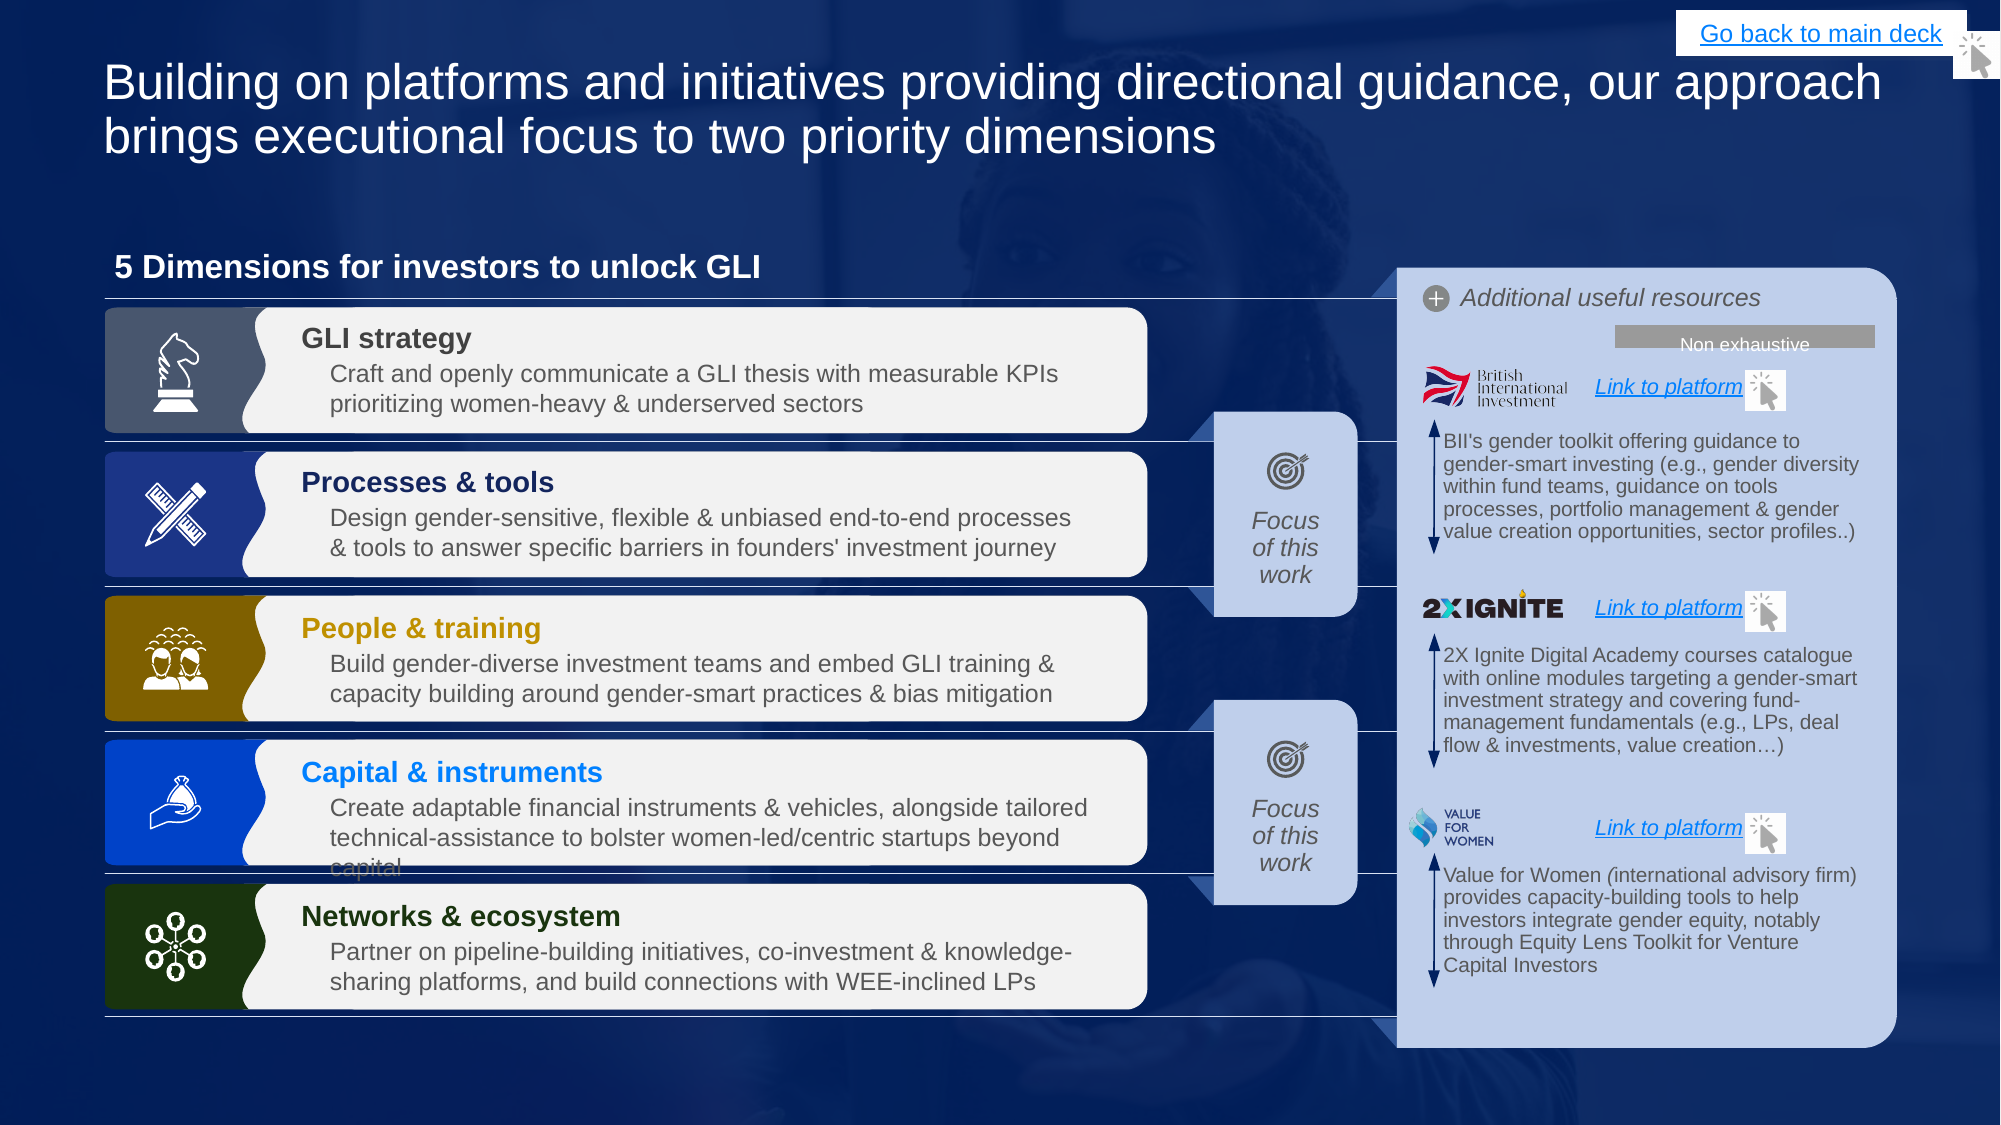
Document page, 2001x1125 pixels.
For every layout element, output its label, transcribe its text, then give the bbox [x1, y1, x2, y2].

picture [125, 318, 227, 423]
text_box Link to platform [1580, 806, 1848, 849]
text_box Create adaptable financial instruments & vehicles, alongside tailored technical-assistance to bolster women-led/centric startups beyond capital [314, 783, 1106, 860]
text_box Craft and openly communicate a GLI thesis with measurable KPIs prioritizing women-heavy & underserved sectors [314, 350, 1106, 426]
text_box GLI strategy [286, 312, 557, 363]
text_box Capital & instruments [286, 745, 714, 797]
text_box [0, 0, 2000, 1125]
text_box Building on platforms and initiatives providing directional guidance, our approach brings executional focus to two priority dimensions [103, 55, 1897, 166]
picture [1423, 366, 1567, 407]
text_box Focus of this work [1238, 507, 1334, 590]
text_box Build gender-diverse investment teams and embed GLI training & capacity building around gender-smart practices & bias mitigation [314, 639, 1106, 716]
text_box People & training [286, 601, 714, 653]
picture [1745, 813, 1786, 854]
text_box Additional useful resources [1438, 284, 1785, 313]
text_box Processes & tools [286, 456, 714, 507]
text_box Link to platform [1580, 364, 1848, 407]
text_box Networks & ecosystem [286, 889, 714, 941]
text_box Value for Women (international advisory firm) provides capacity-building tools to help investors integrate gender equity, notably through Equity Lens Toolkit for Venture Capital Investors [1443, 863, 1862, 978]
picture [1745, 591, 1786, 632]
text_box 5 Dimensions for investors to unlock GLI [99, 237, 1106, 294]
picture [1257, 442, 1315, 500]
picture [1745, 370, 1786, 411]
picture [1423, 589, 1563, 618]
text_box Link to platform [1580, 585, 1848, 628]
text_box Focus of this work [1238, 795, 1334, 878]
text_box BII's gender toolkit offering guidance to gender-smart investing (e.g., gender diversity within fund teams, guidance on tools processes, portfolio management & gender value creation opportunities, sector profiles..) [1443, 430, 1862, 544]
text_box Partner on pipeline-building initiatives, co-investment & knowledge-sharing platforms, and build connections with WEE-inclined LPs [314, 927, 1106, 1004]
text_box 2X Ignite Digital Academy courses catalogue with online modules targeting a gender-smart investment strategy and covering fund-management fundamentals (e.g., LPs, deal flow & investments, value creation…) [1443, 644, 1862, 758]
picture [1400, 799, 1502, 856]
picture [1953, 31, 2000, 79]
text_box Non exhaustive [1615, 325, 1875, 348]
text_box Design gender-sensitive, flexible & unbiased end-to-end processes & tools to answer specific barriers in founders' investment journey [314, 494, 1106, 571]
text_box Go back to main deck [1676, 10, 1967, 56]
picture [1257, 730, 1315, 788]
